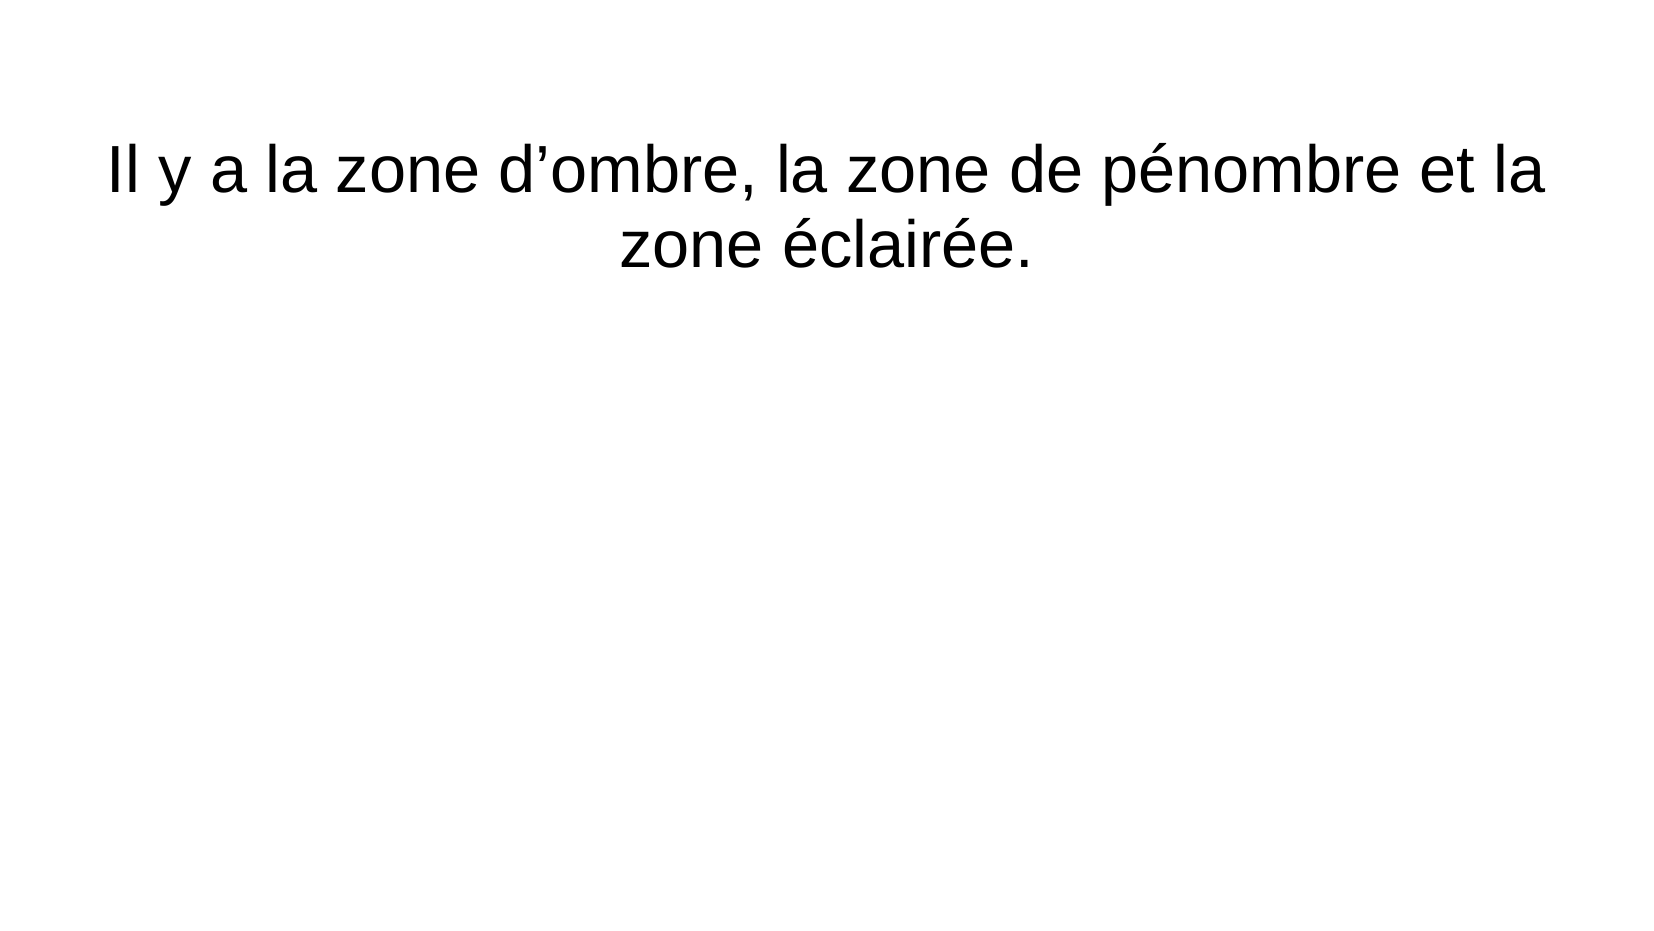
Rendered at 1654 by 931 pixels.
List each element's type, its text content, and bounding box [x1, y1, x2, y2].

subtitle Il y a la zone d’ombre, la zone de pénombre et la zone éclairée. [82, 88, 1571, 325]
